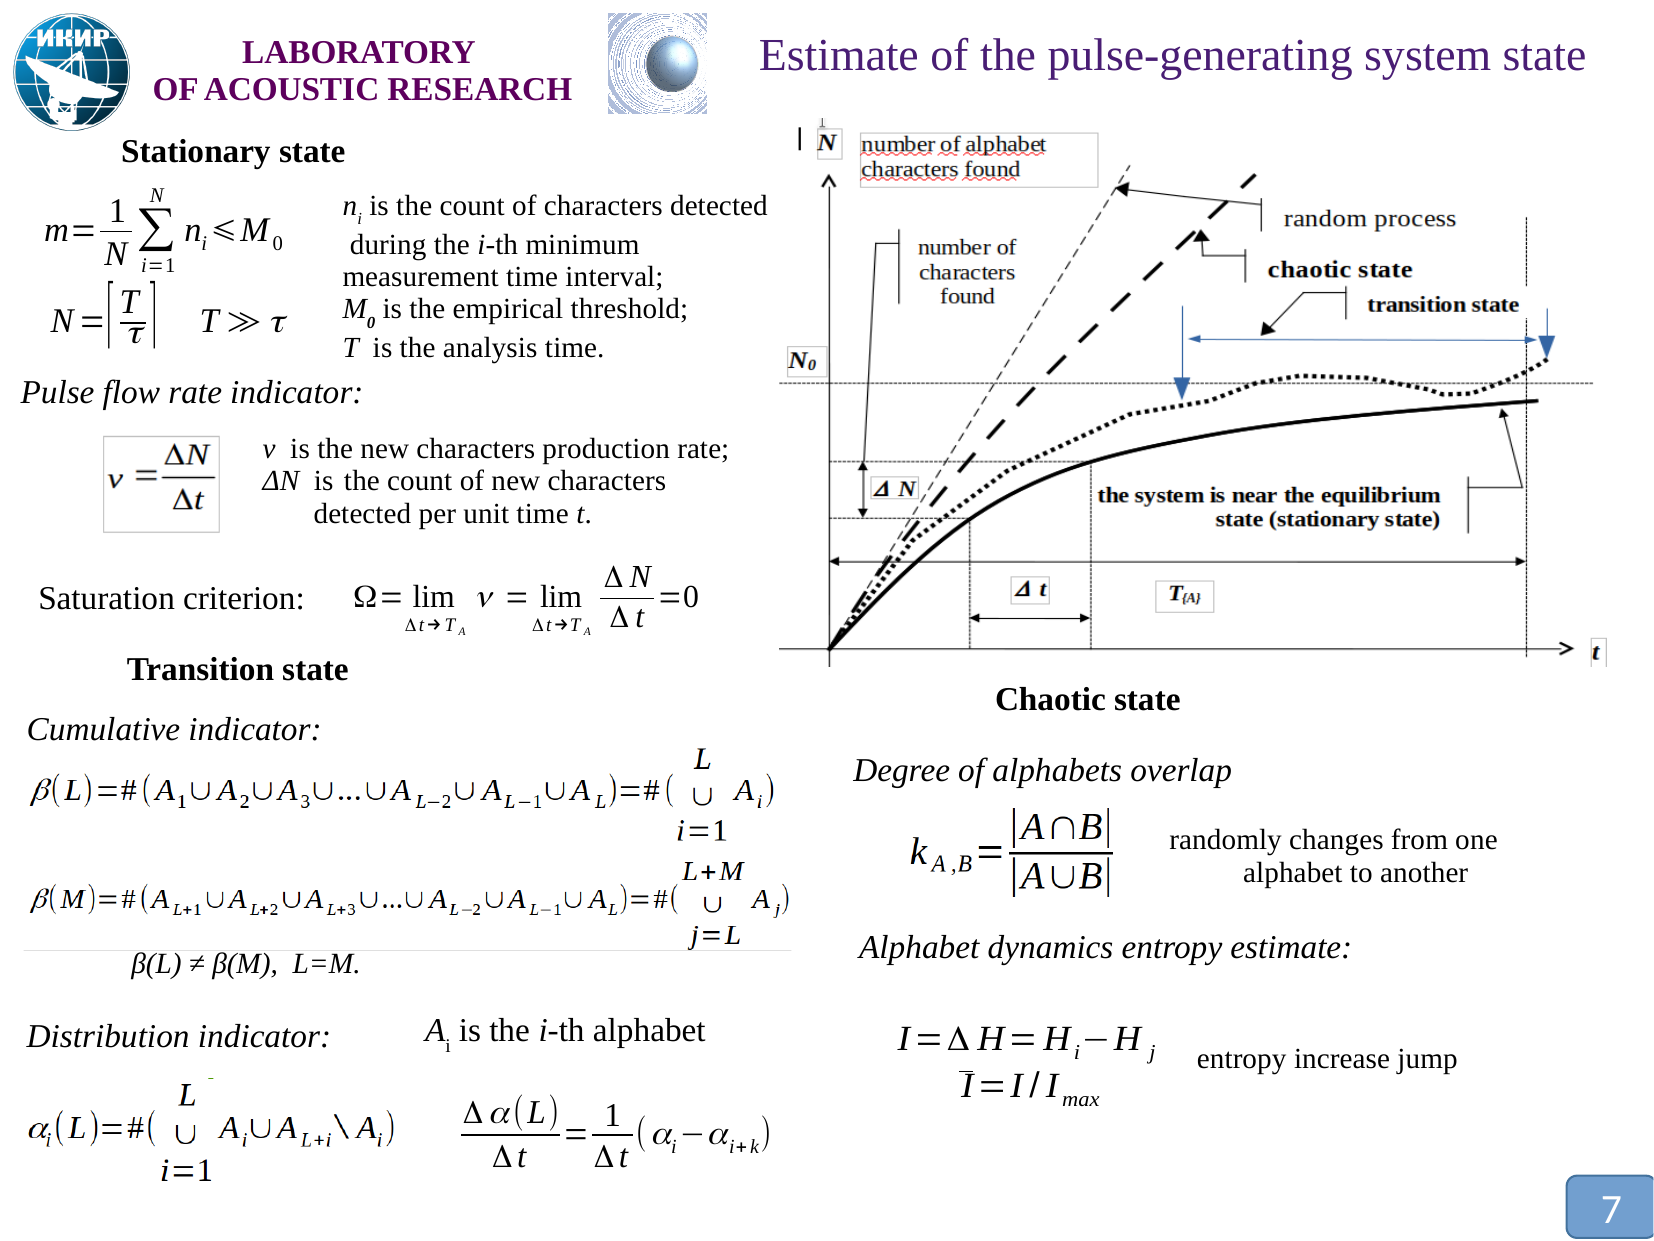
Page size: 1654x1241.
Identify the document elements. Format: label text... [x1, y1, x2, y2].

text_box Saturation criterion: [23, 572, 345, 632]
text_box [661, 24, 674, 30]
text_box Ai is the i-th alphabet [425, 1012, 756, 1095]
picture [23, 857, 792, 992]
text_box Estimate of the pulse-generating system state [720, 22, 1626, 148]
text_box LABORATORY OF ACOUSTIC RESEARCH [122, 25, 603, 115]
text_box [662, 99, 673, 103]
picture [23, 744, 781, 847]
picture [100, 431, 225, 538]
text_box ni is the count of characters detected during the i-th minimum measurement time interval; M0 is the empirical threshold; T is the analysis time. [342, 188, 779, 365]
picture [0, 5, 143, 140]
text_box Stationary state [106, 125, 697, 178]
text_box [678, 22, 686, 27]
text_box Alphabet dynamics entropy estimate: [844, 921, 1560, 981]
text_box Chaotic state [980, 673, 1512, 733]
text_box Degree of alphabets overlap [838, 744, 1479, 804]
text_box [608, 107, 614, 114]
text_box randomly changes from one alphabet to another [1169, 823, 1607, 889]
picture [35, 183, 296, 350]
text_box Cumulative indicator: [11, 703, 497, 763]
text_box v is the new characters production rate; ΔN is the count of new characters detected per unit time t. [248, 425, 779, 569]
picture [450, 1092, 843, 1176]
text_box [608, 13, 707, 114]
text_box Pulse flow rate indicator: [5, 366, 438, 426]
text_box entropy increase jump [1196, 1042, 1477, 1075]
picture [885, 1019, 1170, 1111]
picture [19, 1078, 402, 1188]
text_box 7 [1566, 1175, 1654, 1238]
picture [902, 808, 1117, 897]
picture [345, 559, 709, 638]
text_box Distribution indicator: [11, 1009, 497, 1069]
text_box [682, 13, 707, 34]
picture [779, 118, 1607, 667]
text_box [672, 109, 682, 114]
text_box Transition state [112, 643, 756, 698]
